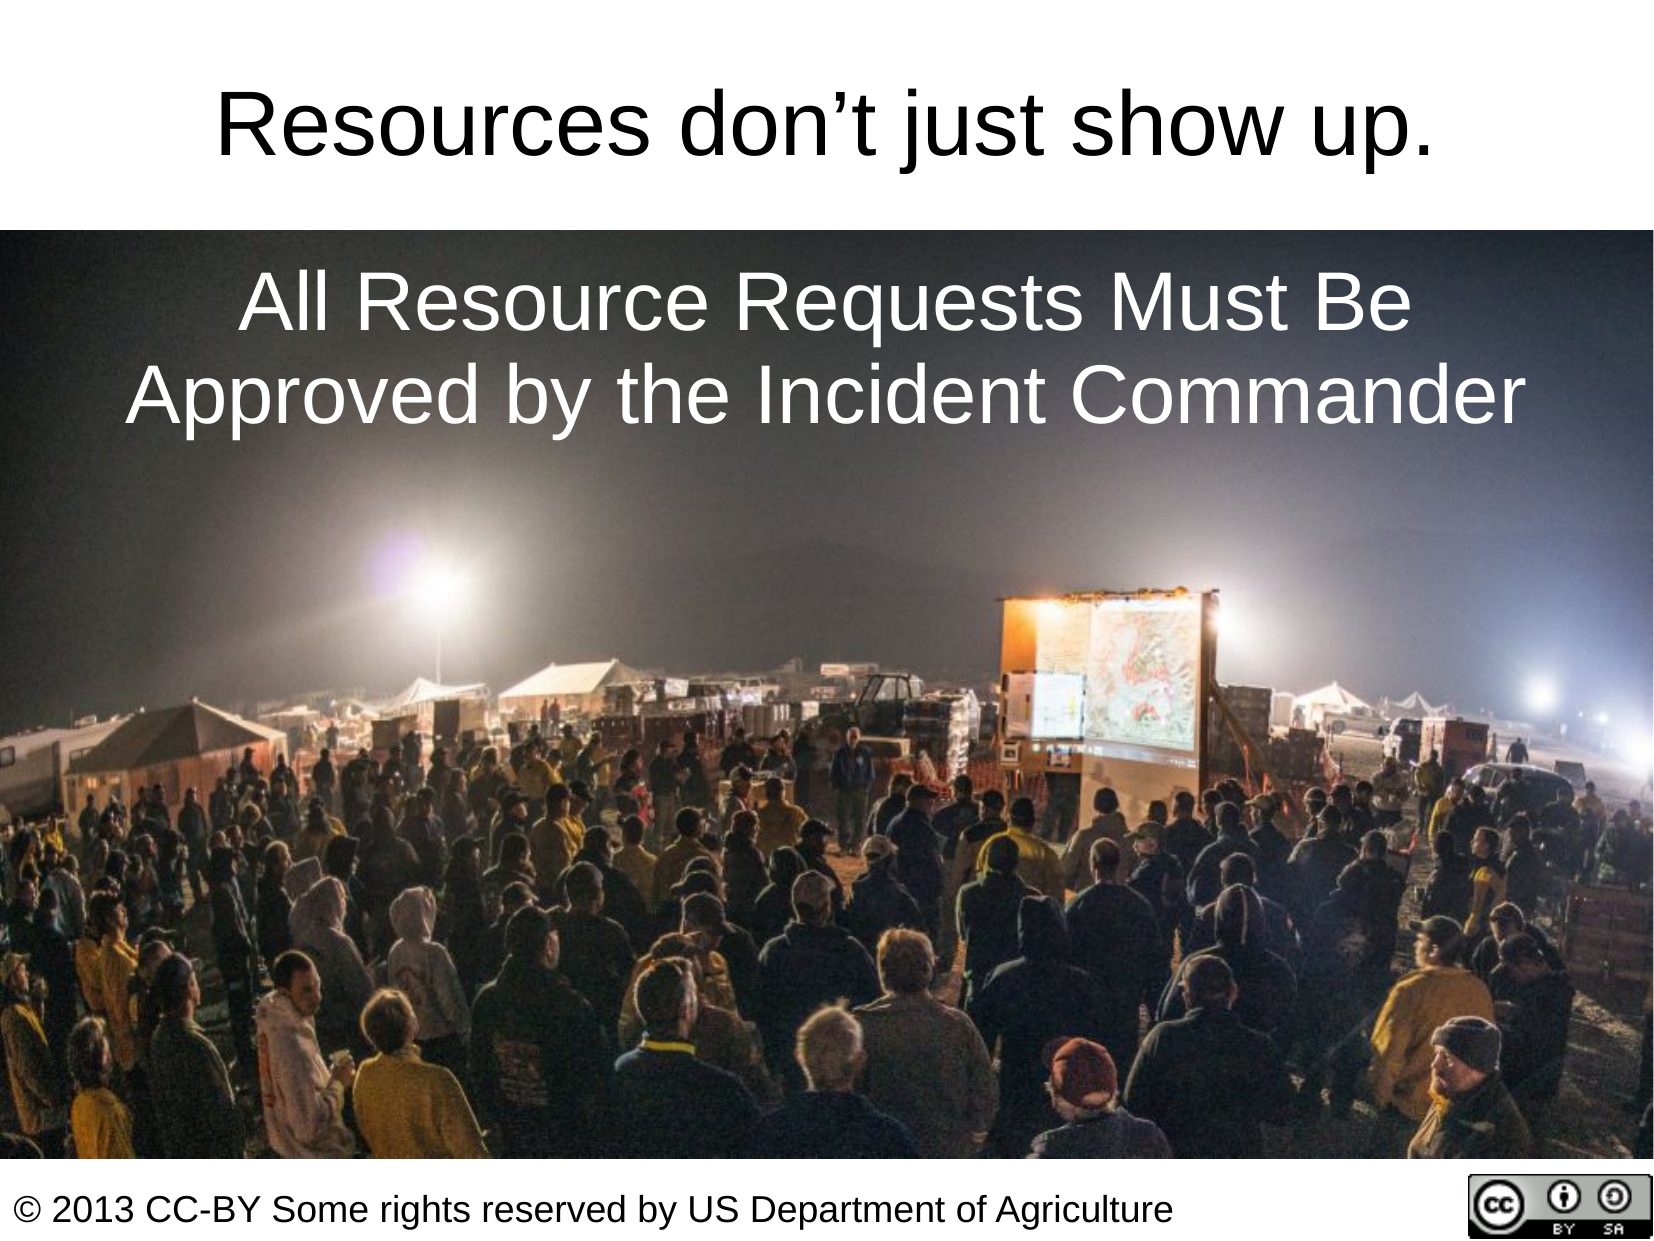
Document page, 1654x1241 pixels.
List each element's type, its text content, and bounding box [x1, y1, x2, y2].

picture [0, 230, 1654, 1159]
picture [1468, 1174, 1653, 1239]
title Resources don’t just show up. [82, 19, 1571, 227]
title All Resource Requests Must Be Approved by the Incident Commander [82, 244, 1571, 452]
text_box © 2013 CC-BY Some rights reserved by US Department of Agriculture [0, 1181, 1190, 1239]
